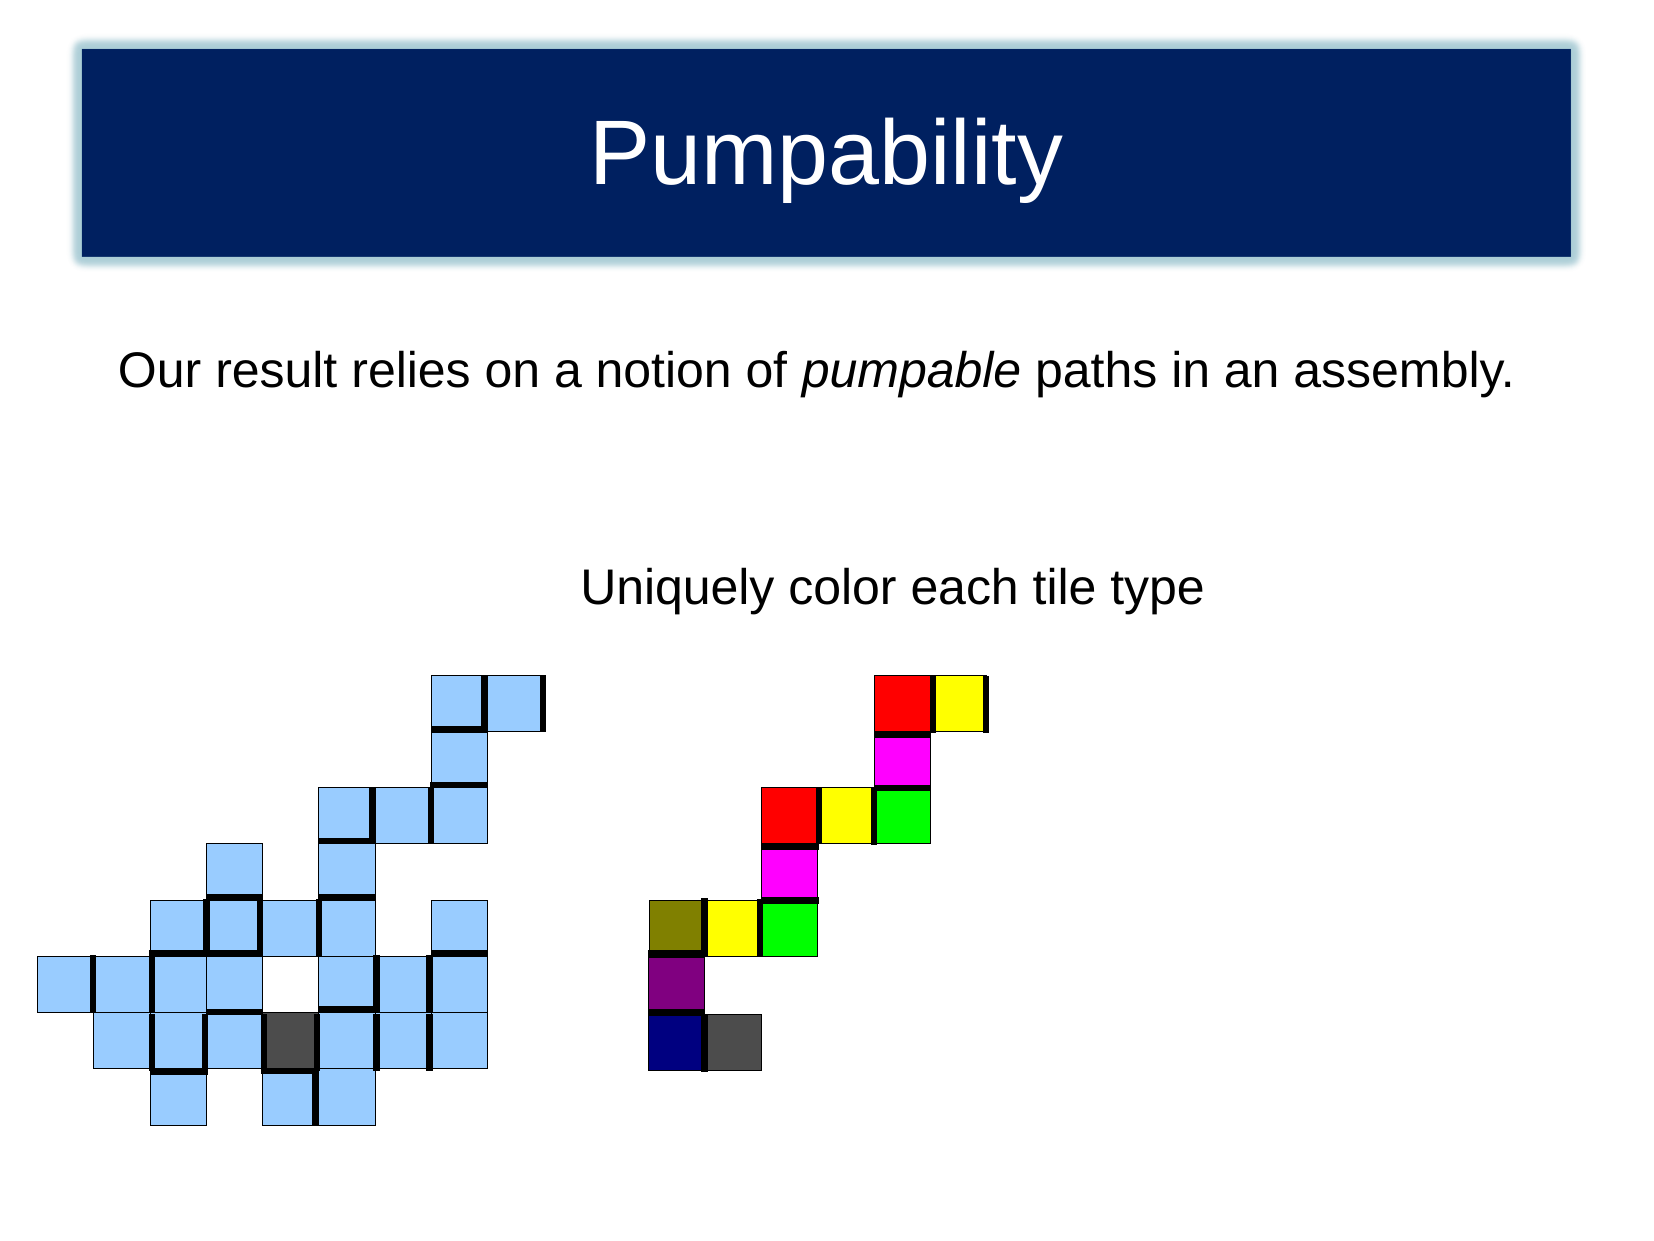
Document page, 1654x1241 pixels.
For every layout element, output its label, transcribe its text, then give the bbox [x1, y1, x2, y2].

text_box Uniquely color each tile type [565, 551, 1221, 623]
text_box Our result relies on a notion of pumpable paths in an assembly. [103, 334, 1530, 406]
text_box [37, 675, 546, 1126]
picture [61, 28, 1592, 278]
text_box [648, 675, 989, 1072]
text_box Pumpability [82, 49, 1571, 257]
